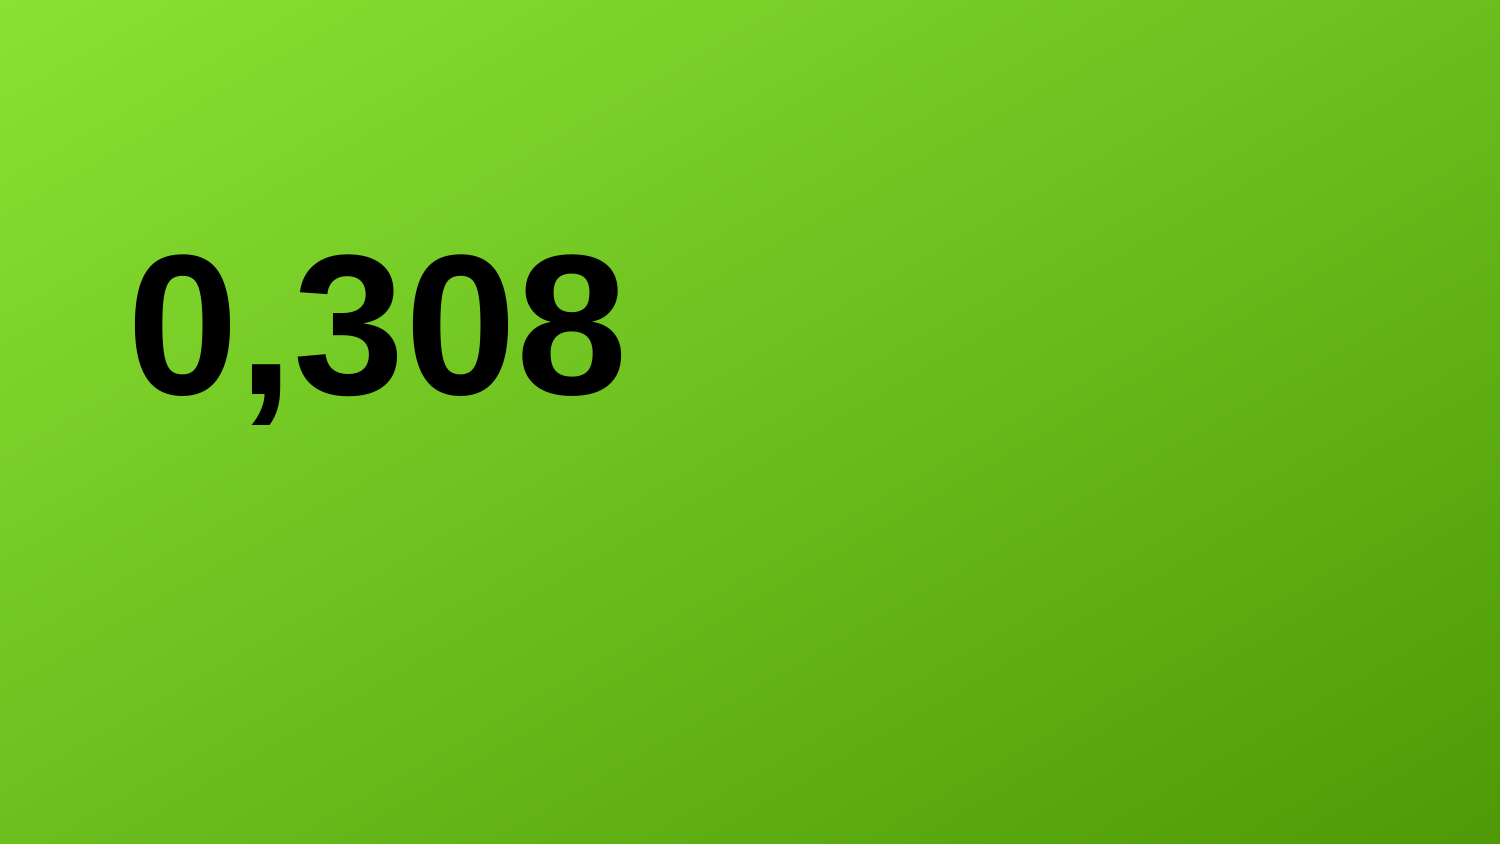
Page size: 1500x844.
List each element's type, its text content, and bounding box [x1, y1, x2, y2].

text_box 0,308 [162, 276, 202, 374]
text_box 0,308 [554, 274, 589, 312]
text_box 0,308 [551, 331, 593, 377]
text_box 0,308 [440, 276, 480, 374]
text_box 0,308 [112, 259, 1388, 450]
